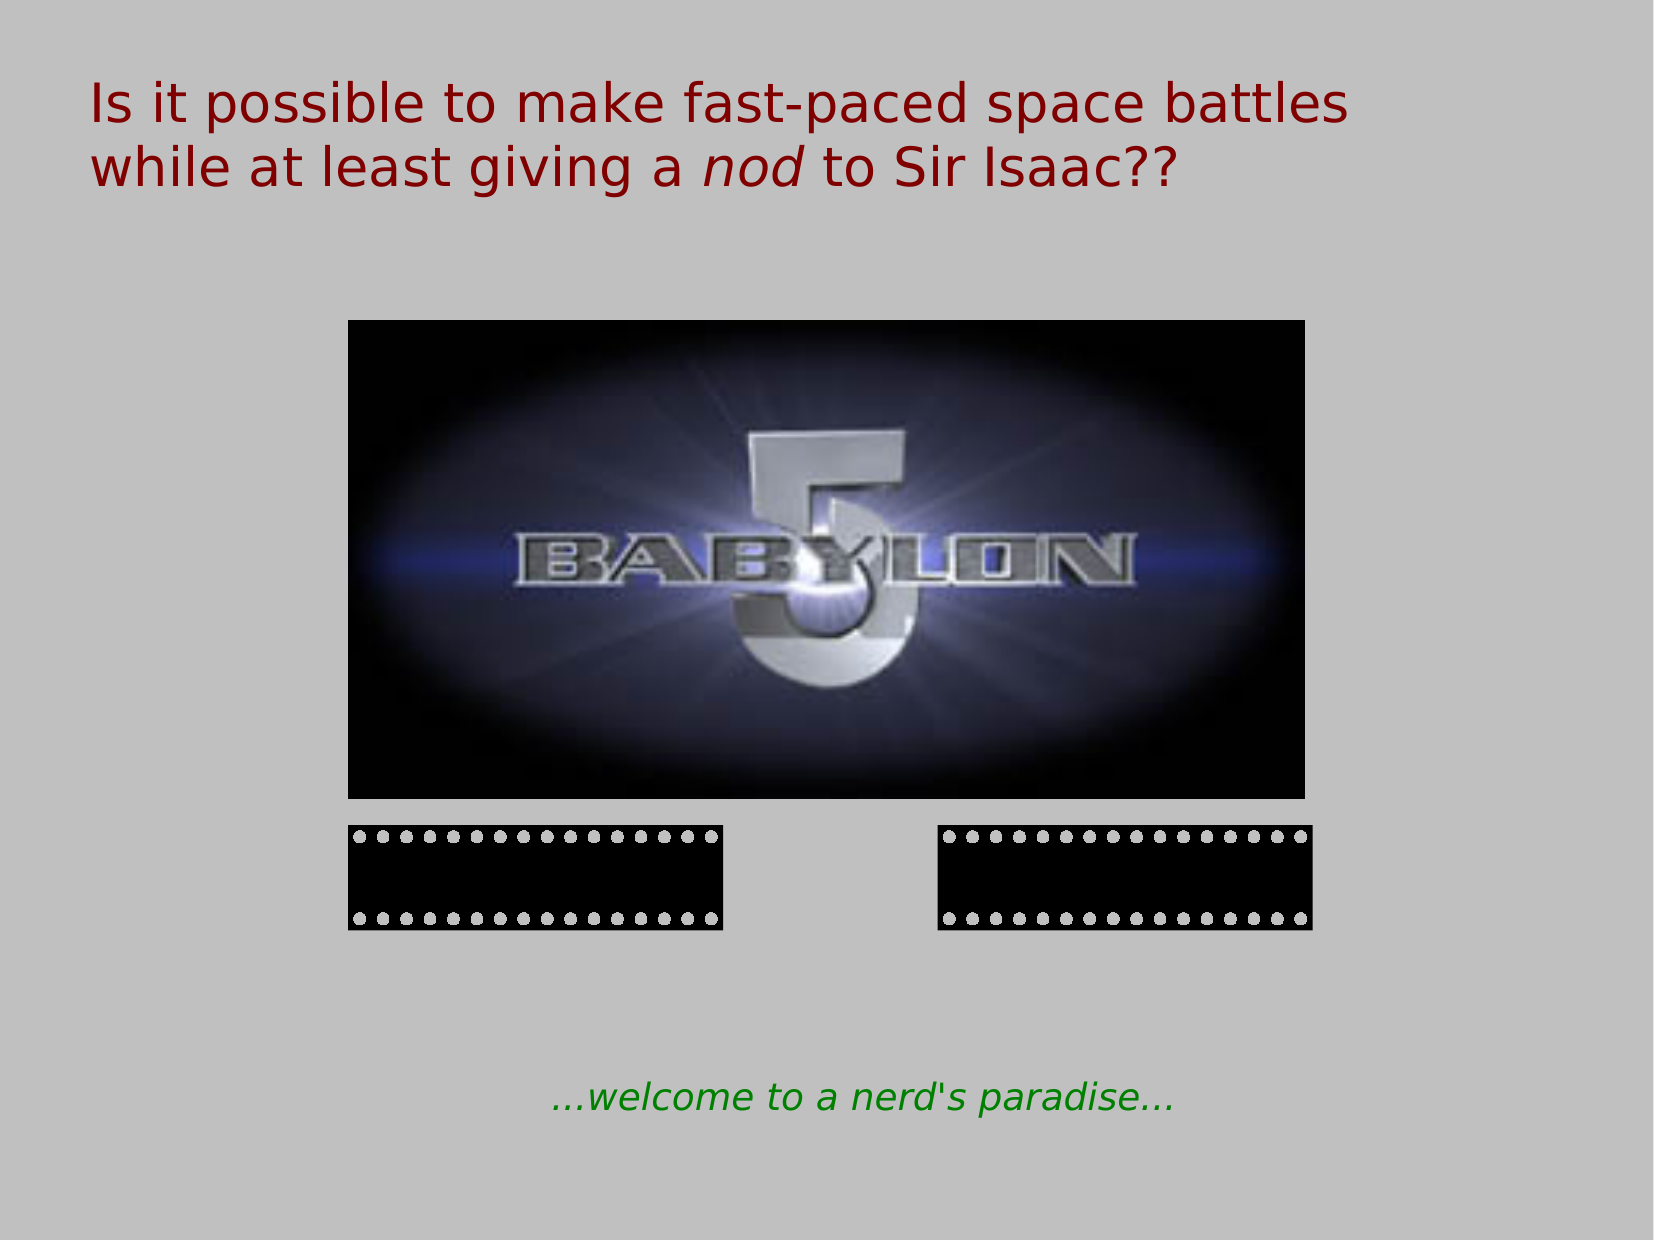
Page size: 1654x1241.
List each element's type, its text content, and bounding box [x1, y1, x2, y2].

text_box [937, 825, 1313, 931]
text_box ...welcome to a nerd's paradise... [536, 1068, 1117, 1128]
text_box [348, 825, 724, 931]
text_box Is it possible to make fast-paced space battles while at least giving a nod to Sir Isaac?? [75, 65, 1449, 207]
picture [348, 320, 1305, 799]
